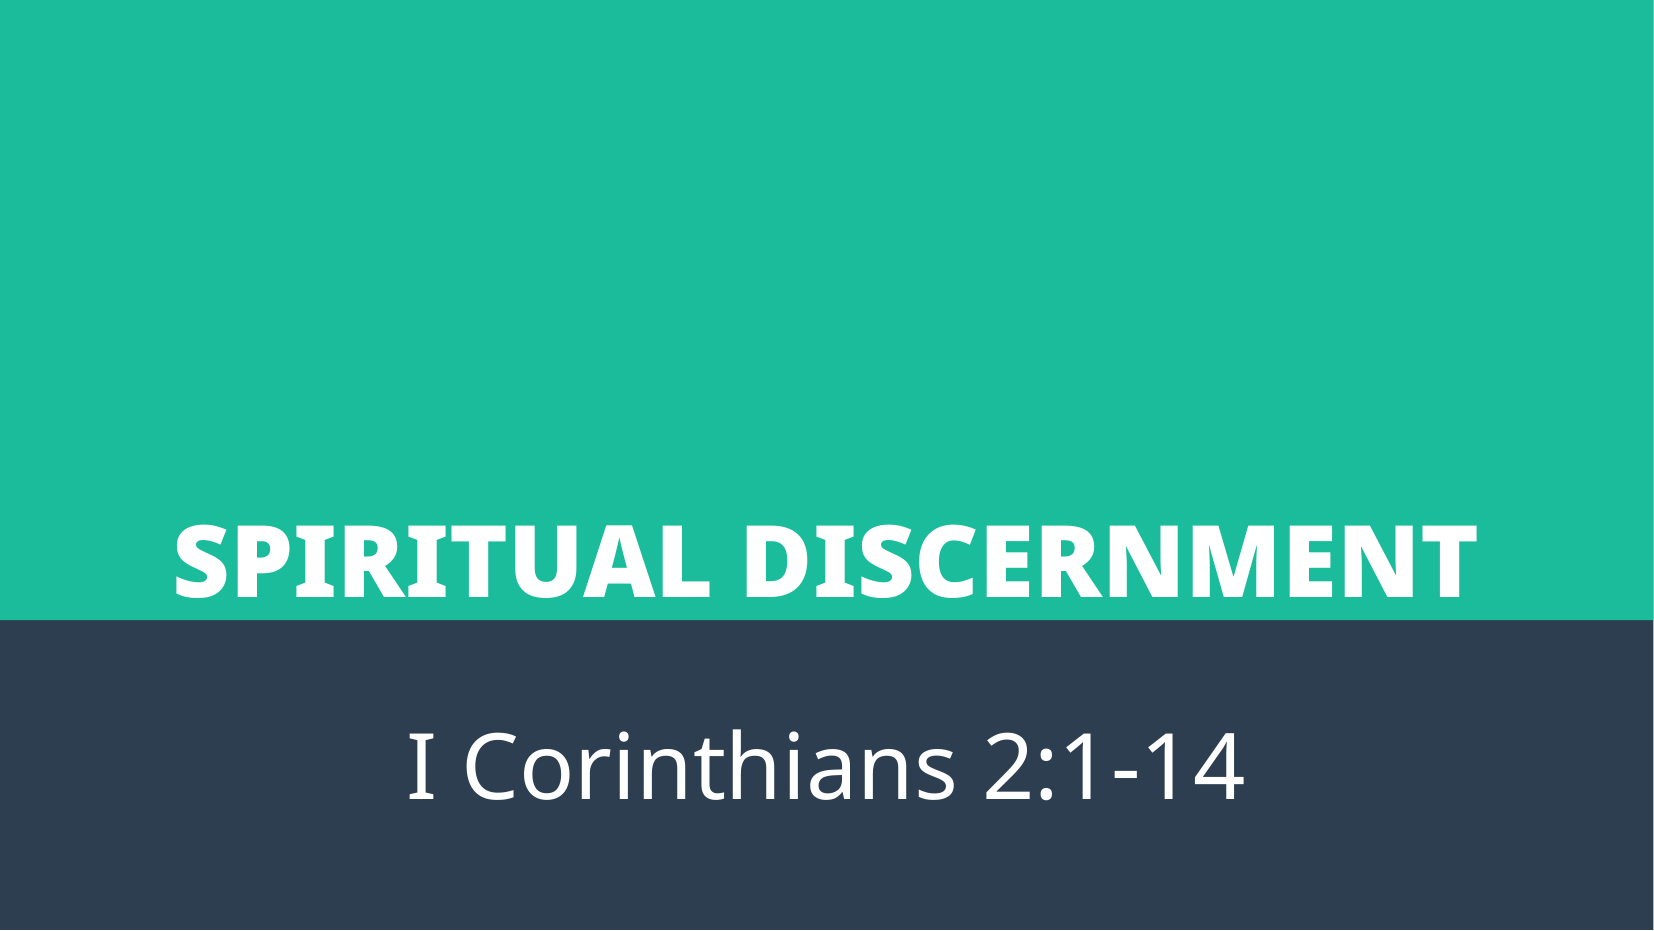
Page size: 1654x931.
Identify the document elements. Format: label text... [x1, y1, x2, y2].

title SPIRITUAL DISCERNMENT [59, 461, 1595, 587]
subtitle I Corinthians 2:1-14 [59, 642, 1595, 886]
